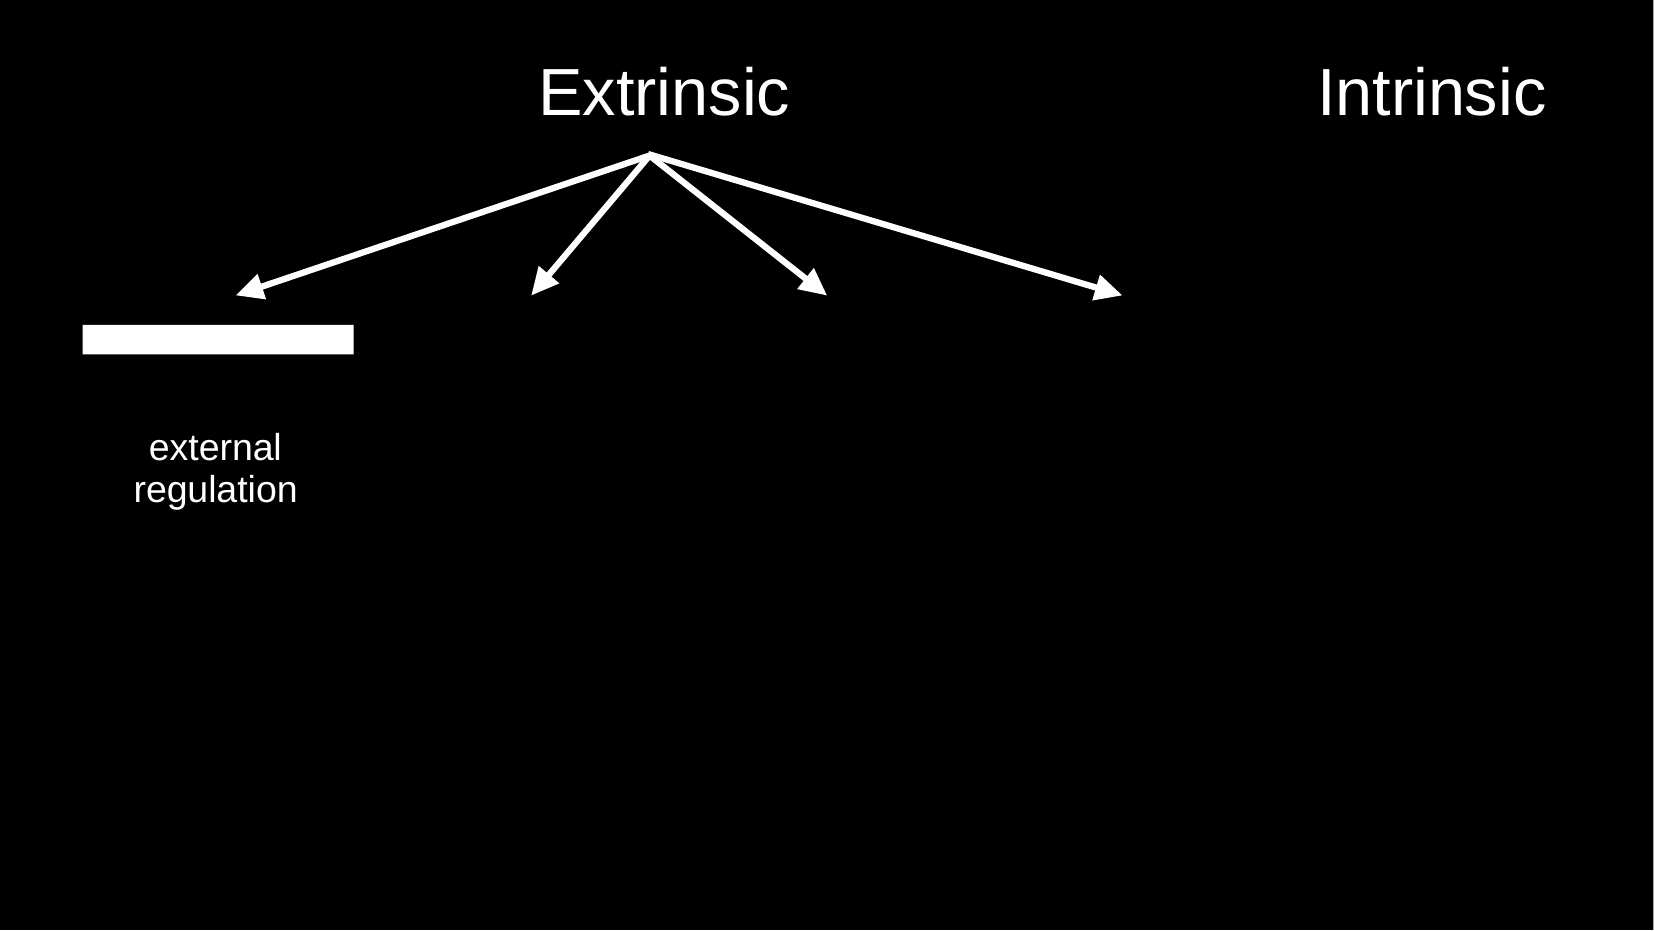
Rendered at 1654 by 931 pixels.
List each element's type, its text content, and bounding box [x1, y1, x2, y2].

list Extrinsic [531, 29, 798, 156]
list external regulation [82, 405, 349, 532]
text_box [82, 324, 354, 355]
list Intrinsic [1299, 29, 1565, 156]
